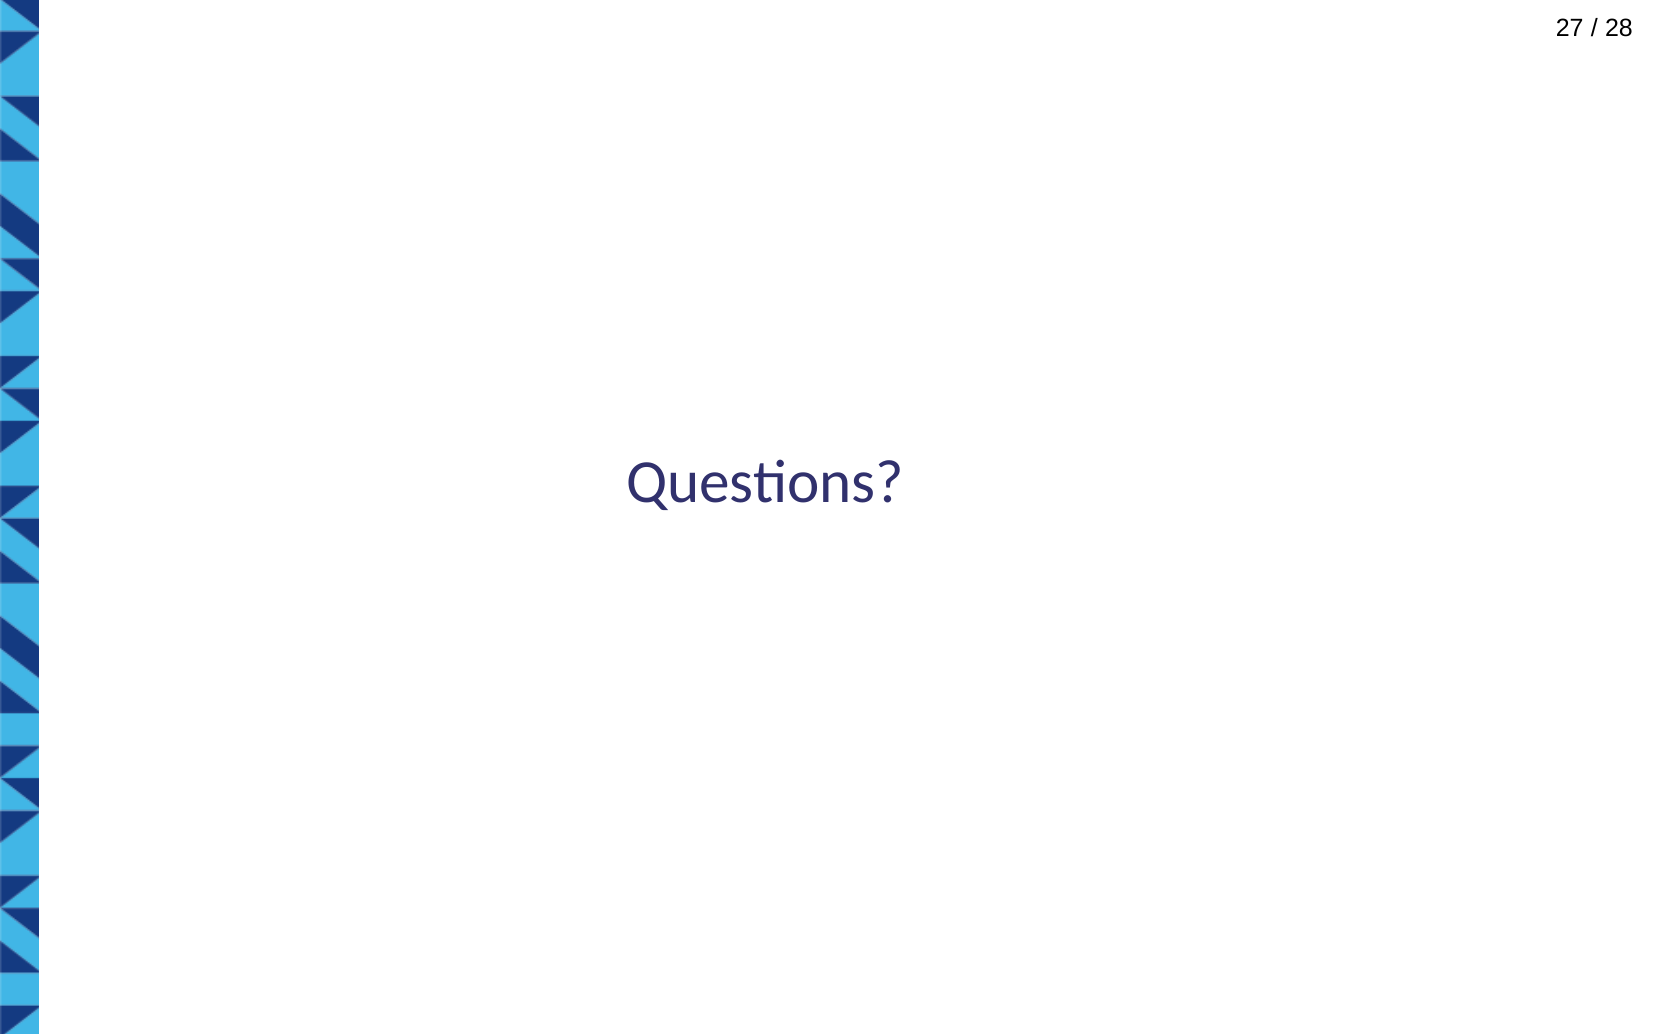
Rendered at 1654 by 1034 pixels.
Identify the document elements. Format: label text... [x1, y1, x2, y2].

title Questions? [625, 431, 1044, 544]
